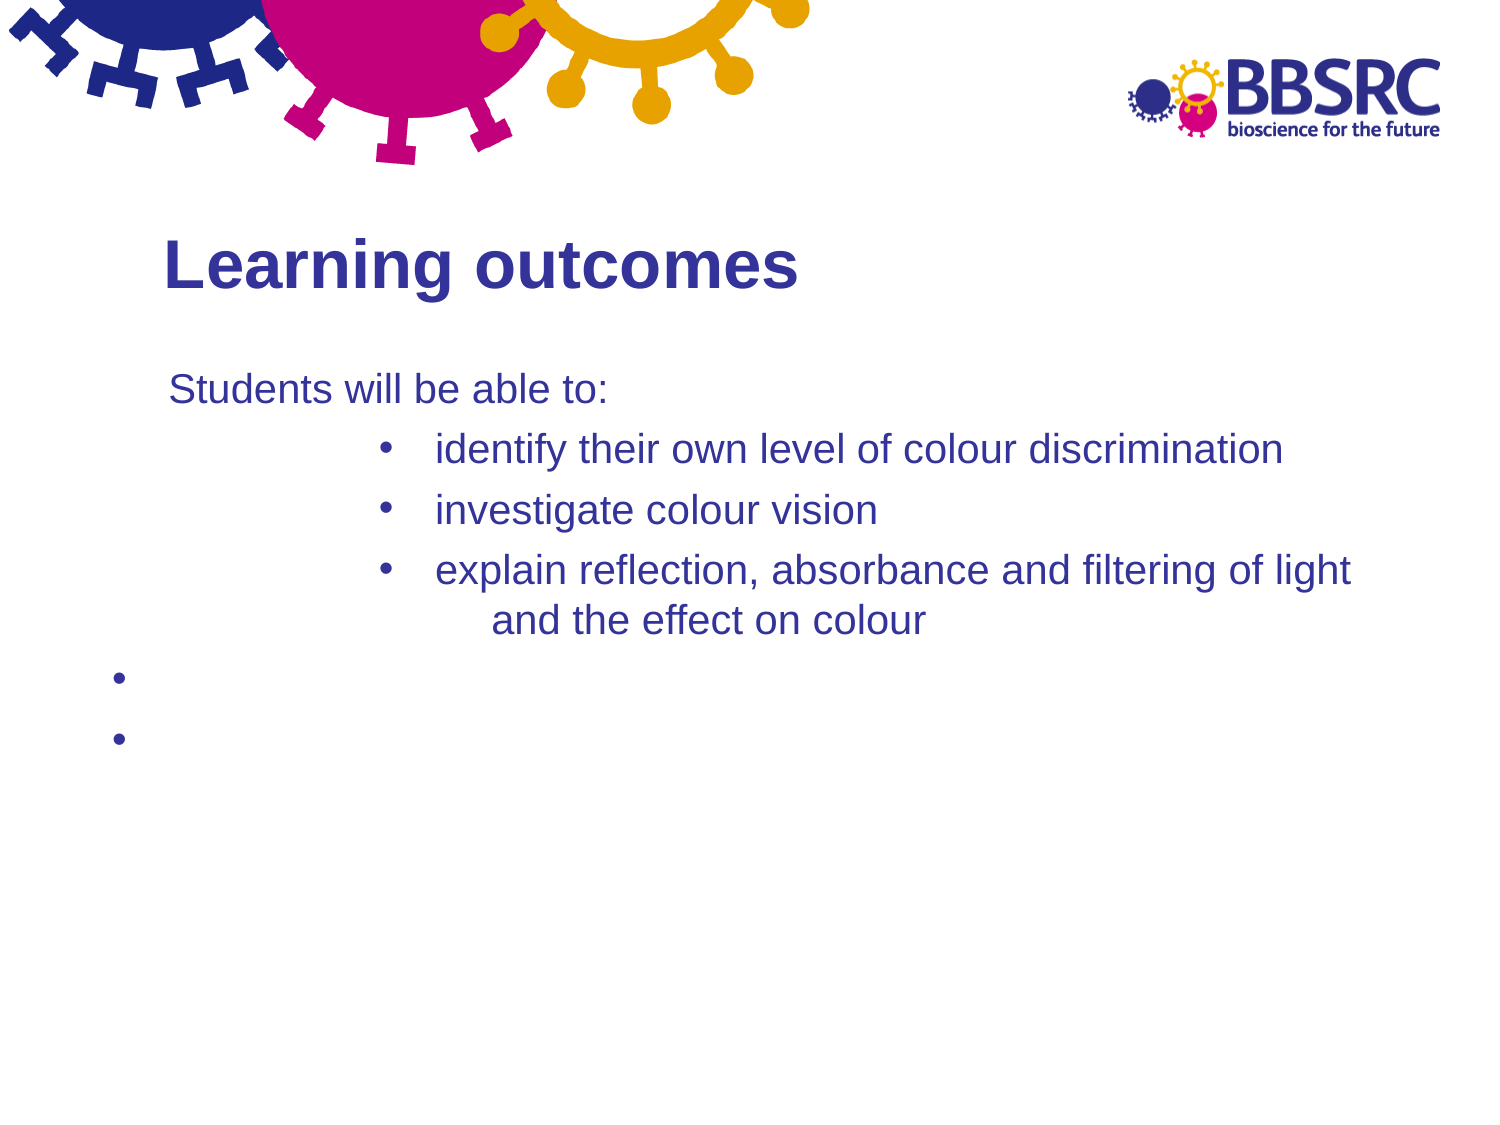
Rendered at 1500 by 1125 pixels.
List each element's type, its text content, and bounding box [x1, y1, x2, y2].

list Learning outcomes [112, 219, 1377, 303]
list Students will be able to: identify their own level of colour discrimination investigate colour vision explain reflection, absorbance and filtering of light and the effect on colour [112, 361, 1412, 1047]
